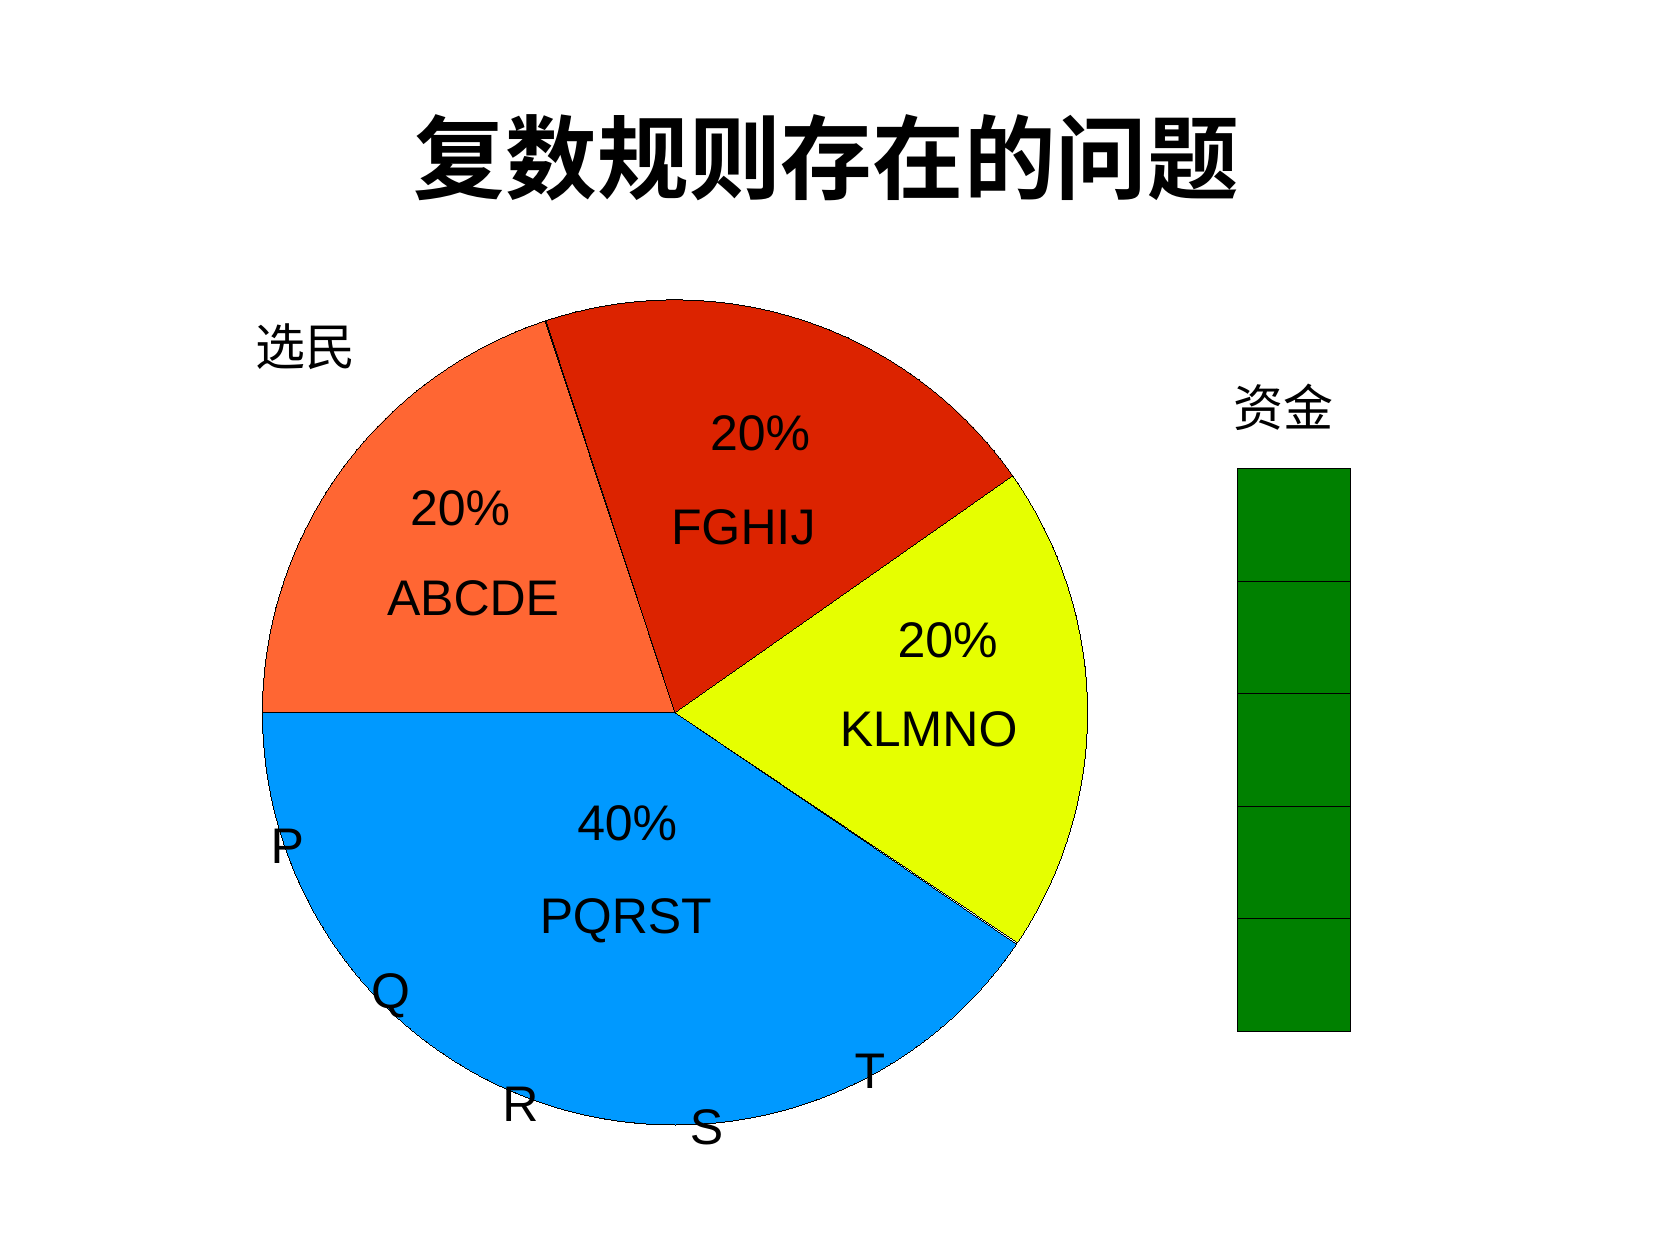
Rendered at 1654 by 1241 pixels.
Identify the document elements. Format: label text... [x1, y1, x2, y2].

text_box PQRST [525, 881, 751, 952]
text_box P [255, 810, 319, 882]
text_box S [675, 1091, 738, 1163]
text_box 20% [882, 604, 1013, 676]
text_box [262, 299, 1088, 1125]
text_box 20% [695, 398, 826, 469]
text_box 资金 [1219, 360, 1349, 426]
text_box [1237, 468, 1351, 1032]
text_box 选民 [241, 300, 371, 365]
text_box R [487, 1068, 554, 1140]
text_box 20% [395, 473, 526, 544]
title 复数规则存在的问题 [82, 49, 1571, 257]
text_box KLMNO [825, 693, 1051, 765]
text_box Q [356, 956, 425, 1027]
text_box 40% [562, 787, 693, 859]
text_box ABCDE [372, 562, 575, 634]
text_box FGHIJ [656, 491, 844, 563]
text_box T [839, 1035, 901, 1107]
